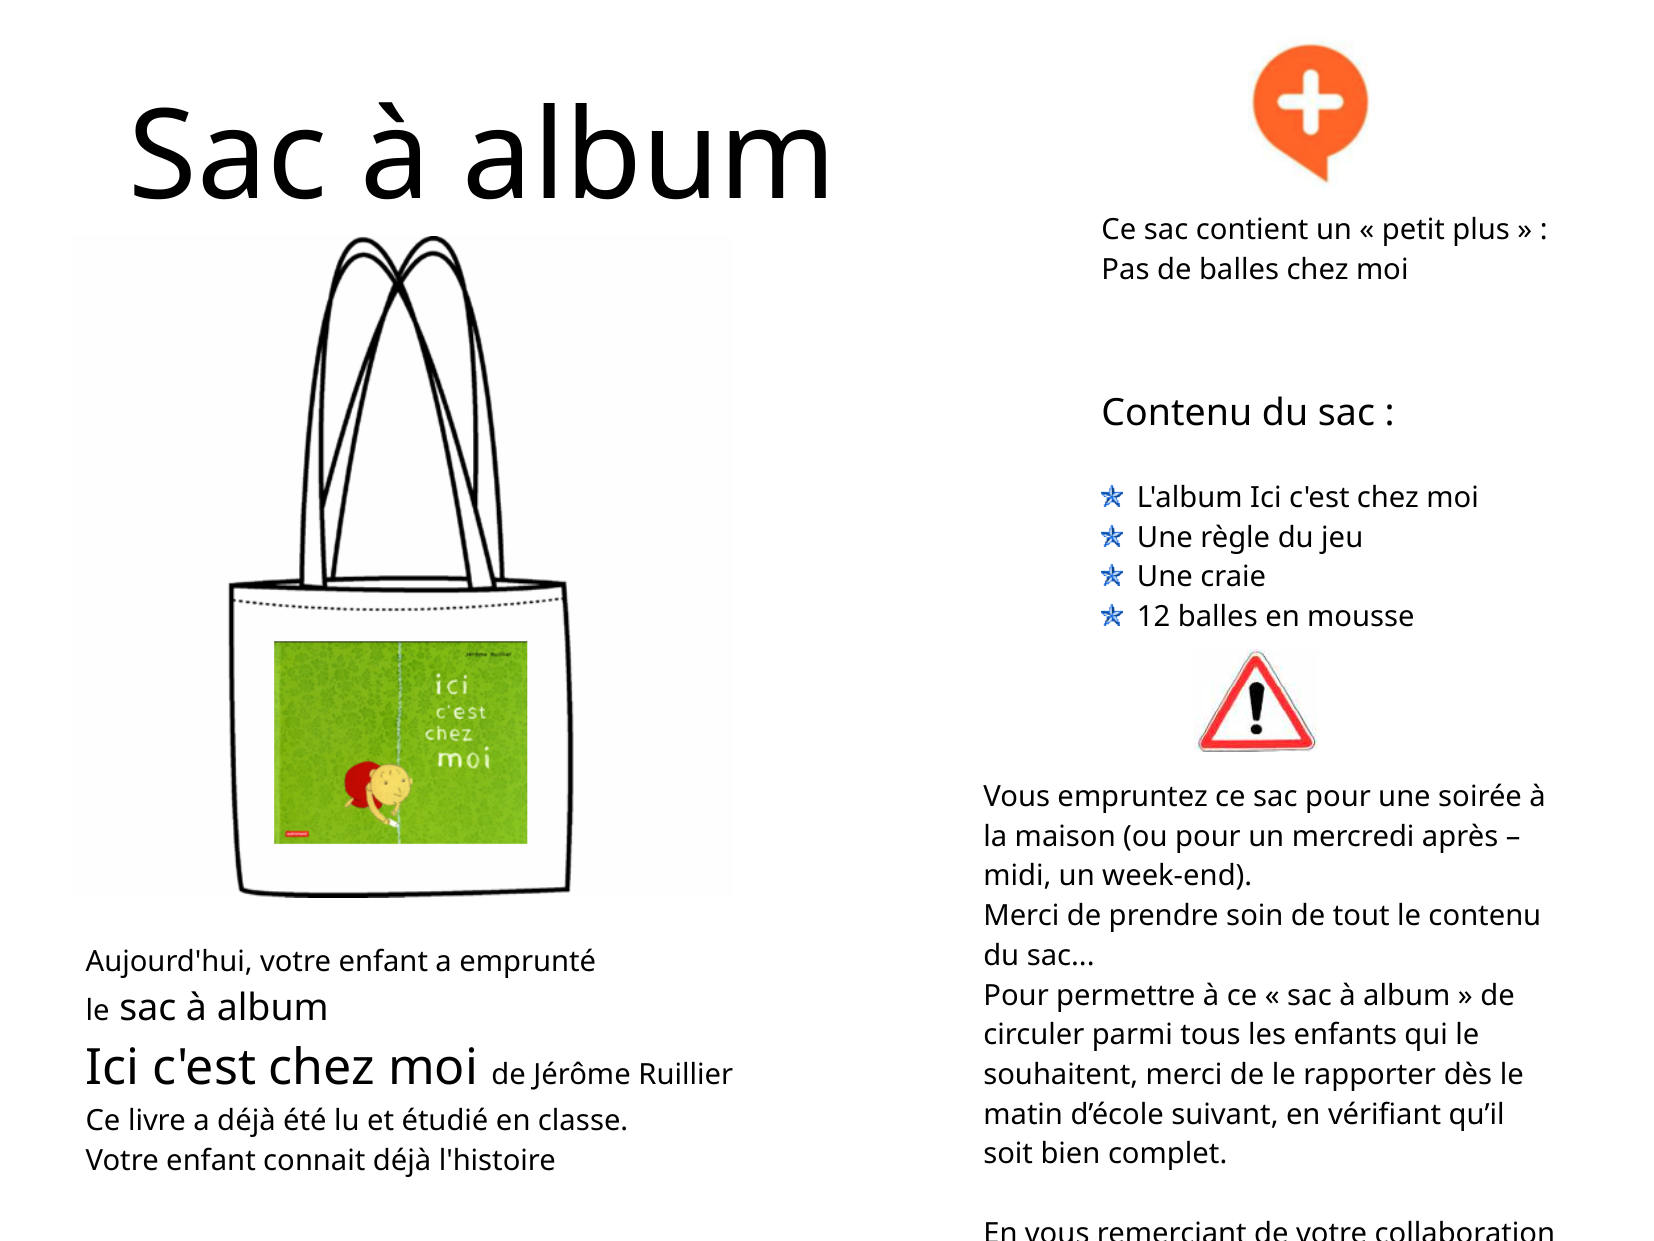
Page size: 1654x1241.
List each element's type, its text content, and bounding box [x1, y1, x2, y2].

text_box Ce sac contient un « petit plus » : Pas de balles chez moi [1086, 200, 1571, 377]
picture [1188, 637, 1323, 760]
text_box Sac à album [106, 35, 898, 379]
text_box Vous empruntez ce sac pour une soirée à la maison (ou pour un mercredi après – midi, un week-end). Merci de prendre soin de tout le contenu du sac... Pour permettre à ce « sac à album » de circuler parmi tous les enfants qui le souhaitent, merci de le rapporter dès le matin d’école suivant, en vérifiant qu’il soit bien complet. En vous remerciant de votre collaboration [968, 767, 1571, 1143]
picture [1228, 35, 1383, 189]
text_box Aujourd'hui, votre enfant a emprunté le sac à album Ici c'est chez moi de Jérôme Ruillier Ce livre a déjà été lu et étudié en classe. Votre enfant connait déjà l'histoire [70, 933, 804, 1228]
picture [70, 236, 733, 898]
text_box Contenu du sac : L'album Ici c'est chez moi Une règle du jeu Une craie 12 balles en mousse [1086, 377, 1619, 684]
